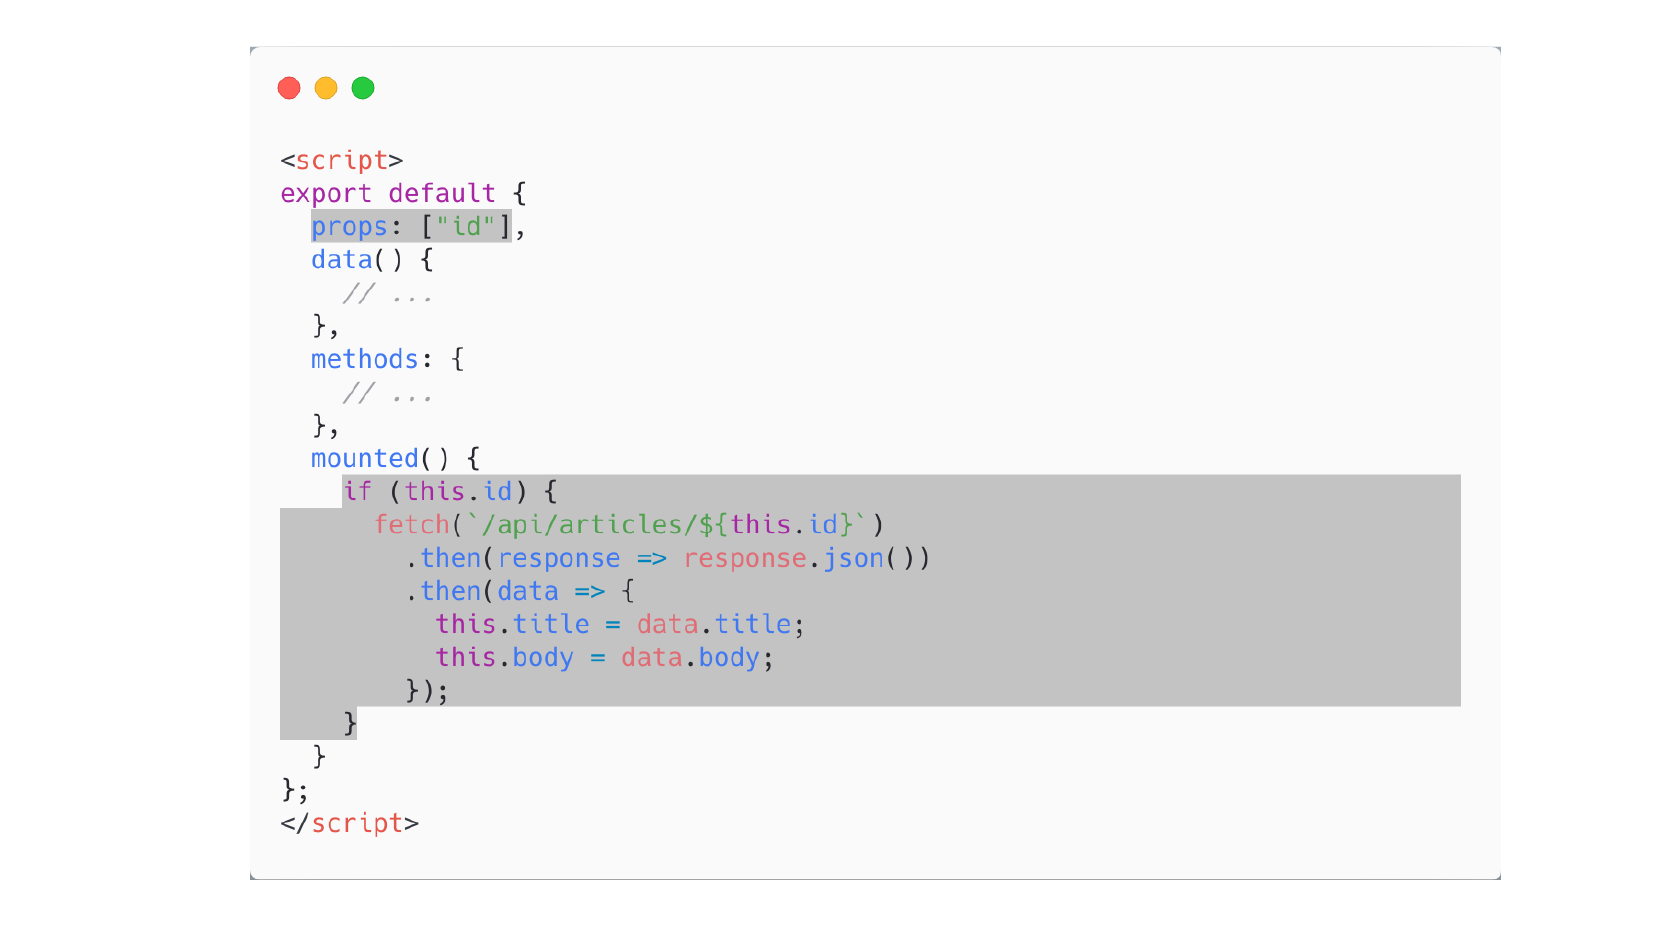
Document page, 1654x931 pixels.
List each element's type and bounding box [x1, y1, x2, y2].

picture [250, 46, 1501, 880]
